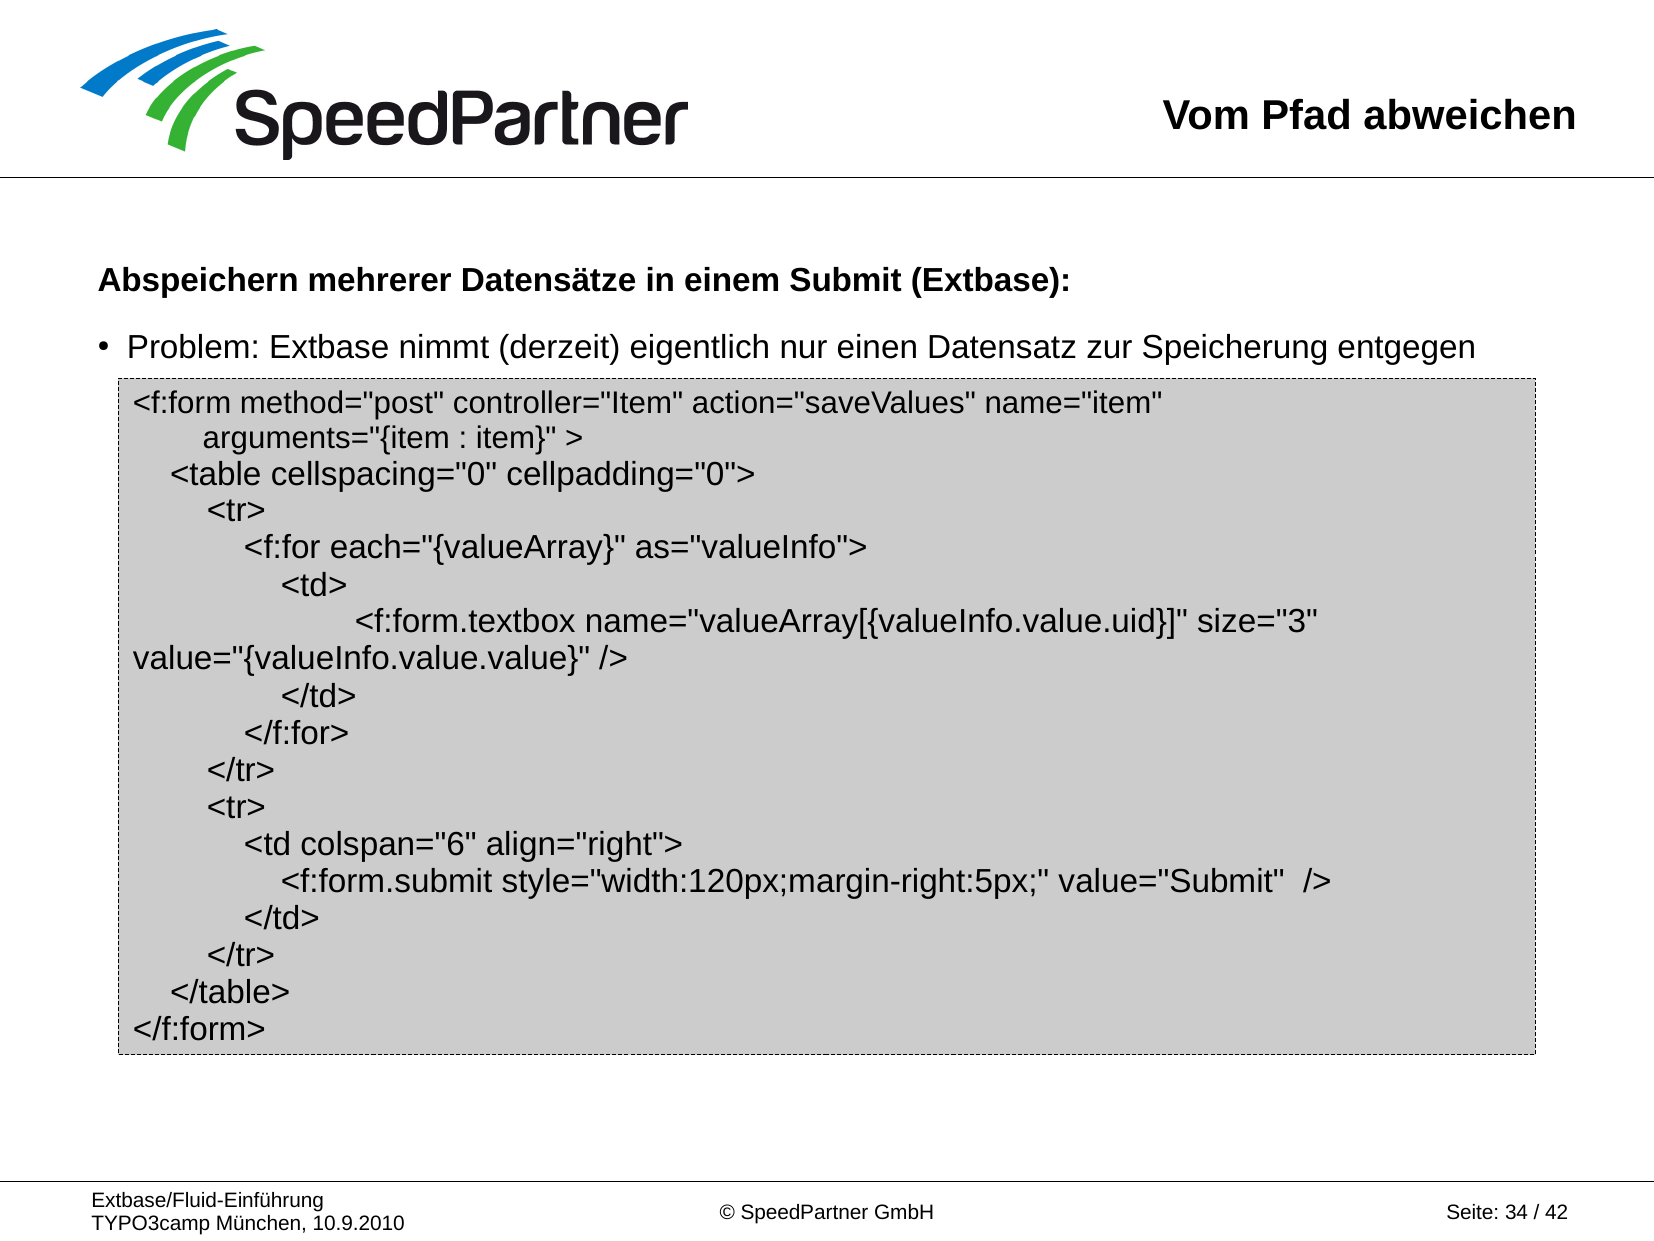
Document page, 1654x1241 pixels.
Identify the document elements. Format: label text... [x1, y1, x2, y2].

title Vom Pfad abweichen [590, 70, 1577, 160]
text_box <f:form method="post" controller="Item" action="saveValues" name="item" arguments="{item : item}" > <table cellspacing="0" cellpadding="0"> <tr> <f:for each="{valueArray}" as="valueInfo"> <td> <f:form.textbox name="valueArray[{valueInfo.value.uid}]" size="3" value="{valueInfo.value.value}" /> </td> </f:for> </tr> <tr> <td colspan="6" align="right"> <f:form.submit style="width:120px;margin-right:5px;" value="Submit" /> </td> </tr> </table> </f:form> [118, 378, 1536, 1055]
text_box Abspeichern mehrerer Datensätze in einem Submit (Extbase): Problem: Extbase nimmt (derzeit) eigentlich nur einen Datensatz zur Speicherung entgegen [82, 253, 1565, 1151]
picture [80, 29, 688, 160]
